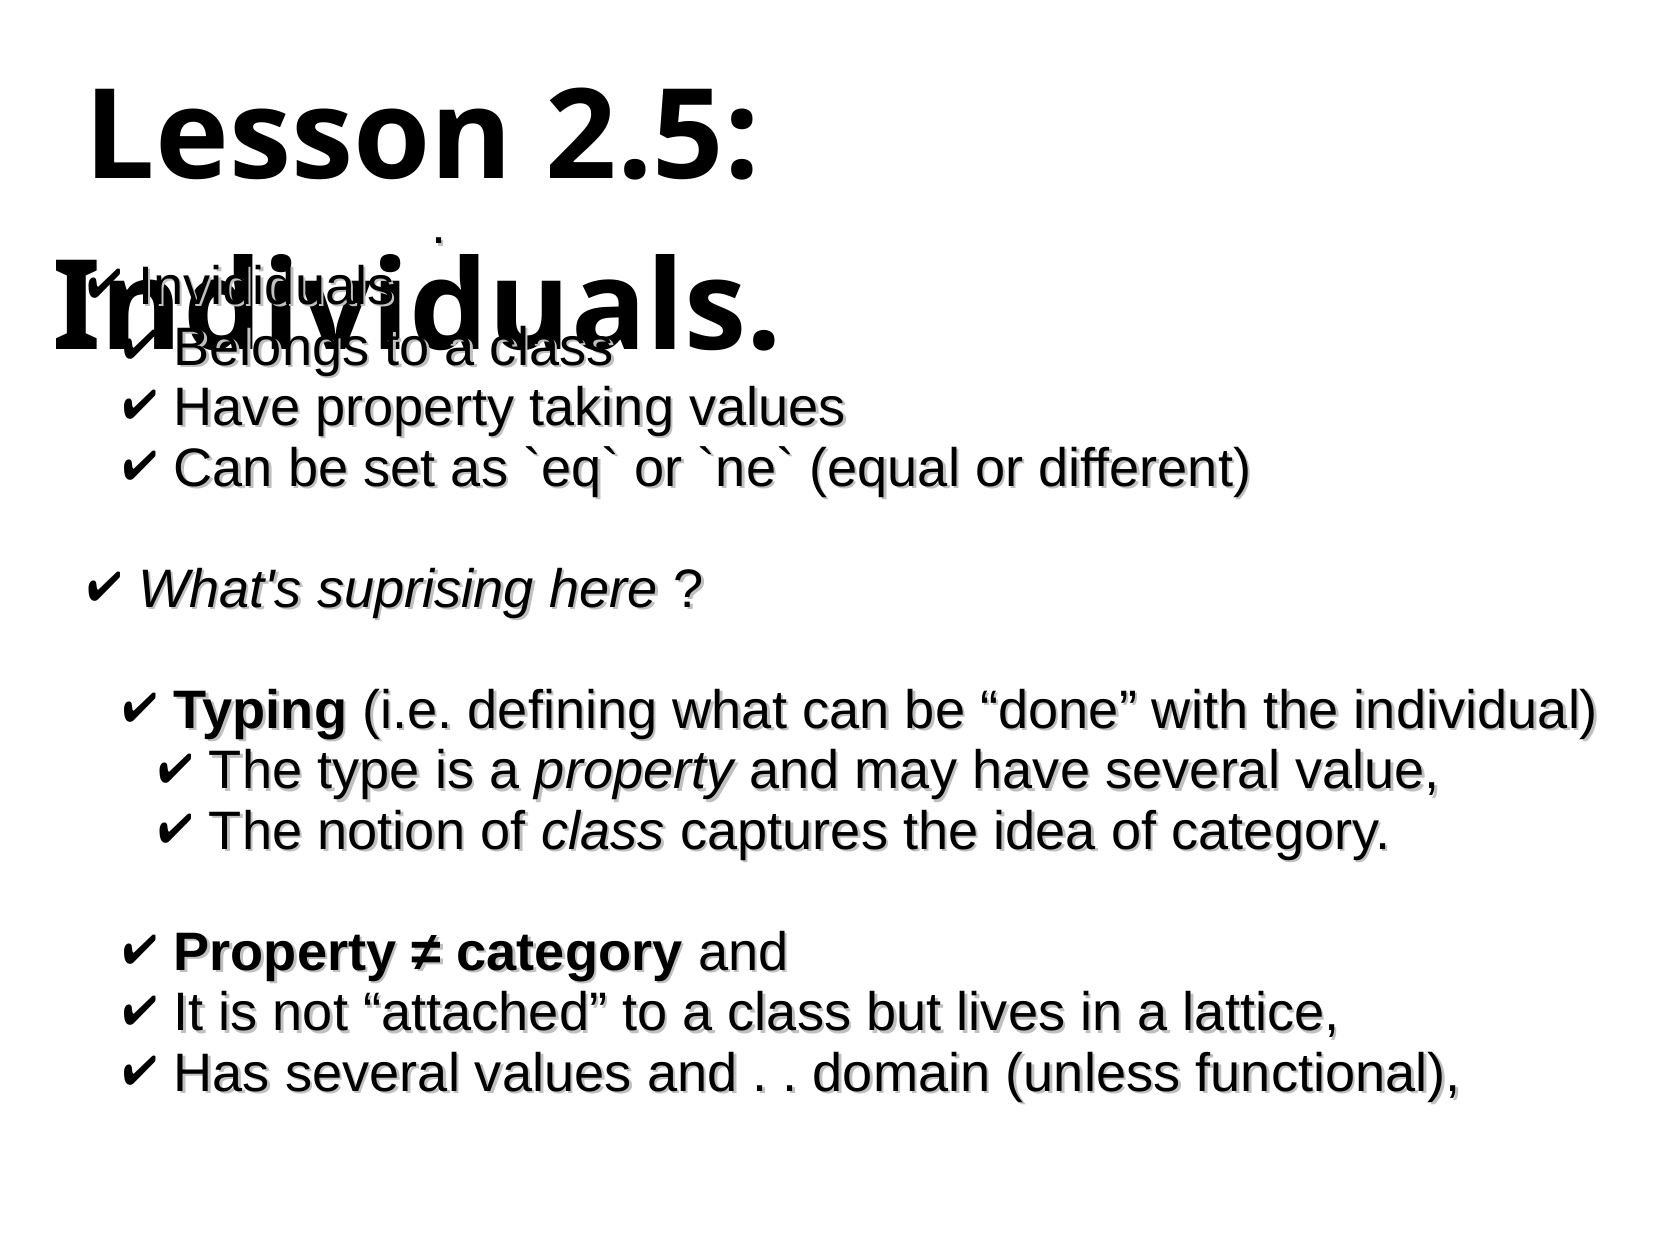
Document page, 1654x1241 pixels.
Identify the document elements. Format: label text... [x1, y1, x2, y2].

text_box Lesson 2.5: Individuals. [37, 37, 1538, 187]
text_box . Invididuals Belongs to a class Have property taking values Can be set as `eq` or `ne` (equal or different) What's suprising here ? Typing (i.e. defining what can be “done” with the individual) The type is a property and may have several value, The notion of class captures the idea of category. Property ≠ category and It is not “attached” to a class but lives in a lattice, Has several values and . . domain (unless functional), [37, 187, 1630, 1179]
